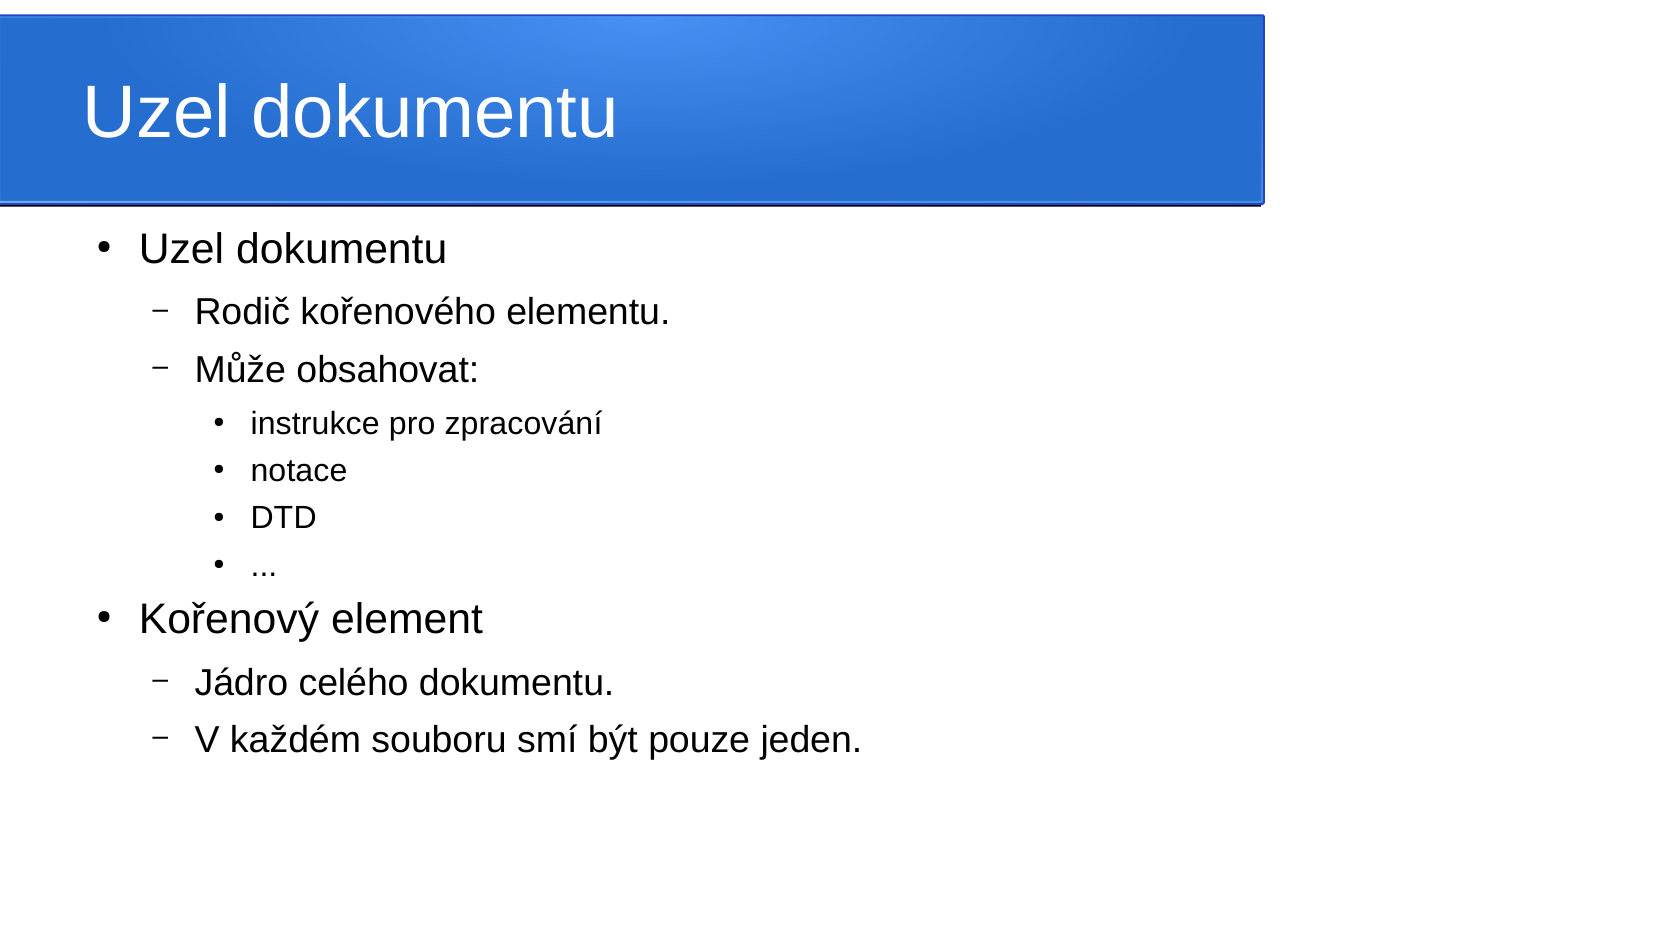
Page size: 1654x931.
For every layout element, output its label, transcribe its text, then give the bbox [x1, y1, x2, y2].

list Uzel dokumentu Rodič kořenového elementu. Může obsahovat: instrukce pro zpracování notace DTD ... Kořenový element Jádro celého dokumentu. V každém souboru smí být pouze jeden. [82, 224, 1571, 764]
title Uzel dokumentu [82, 35, 1235, 189]
